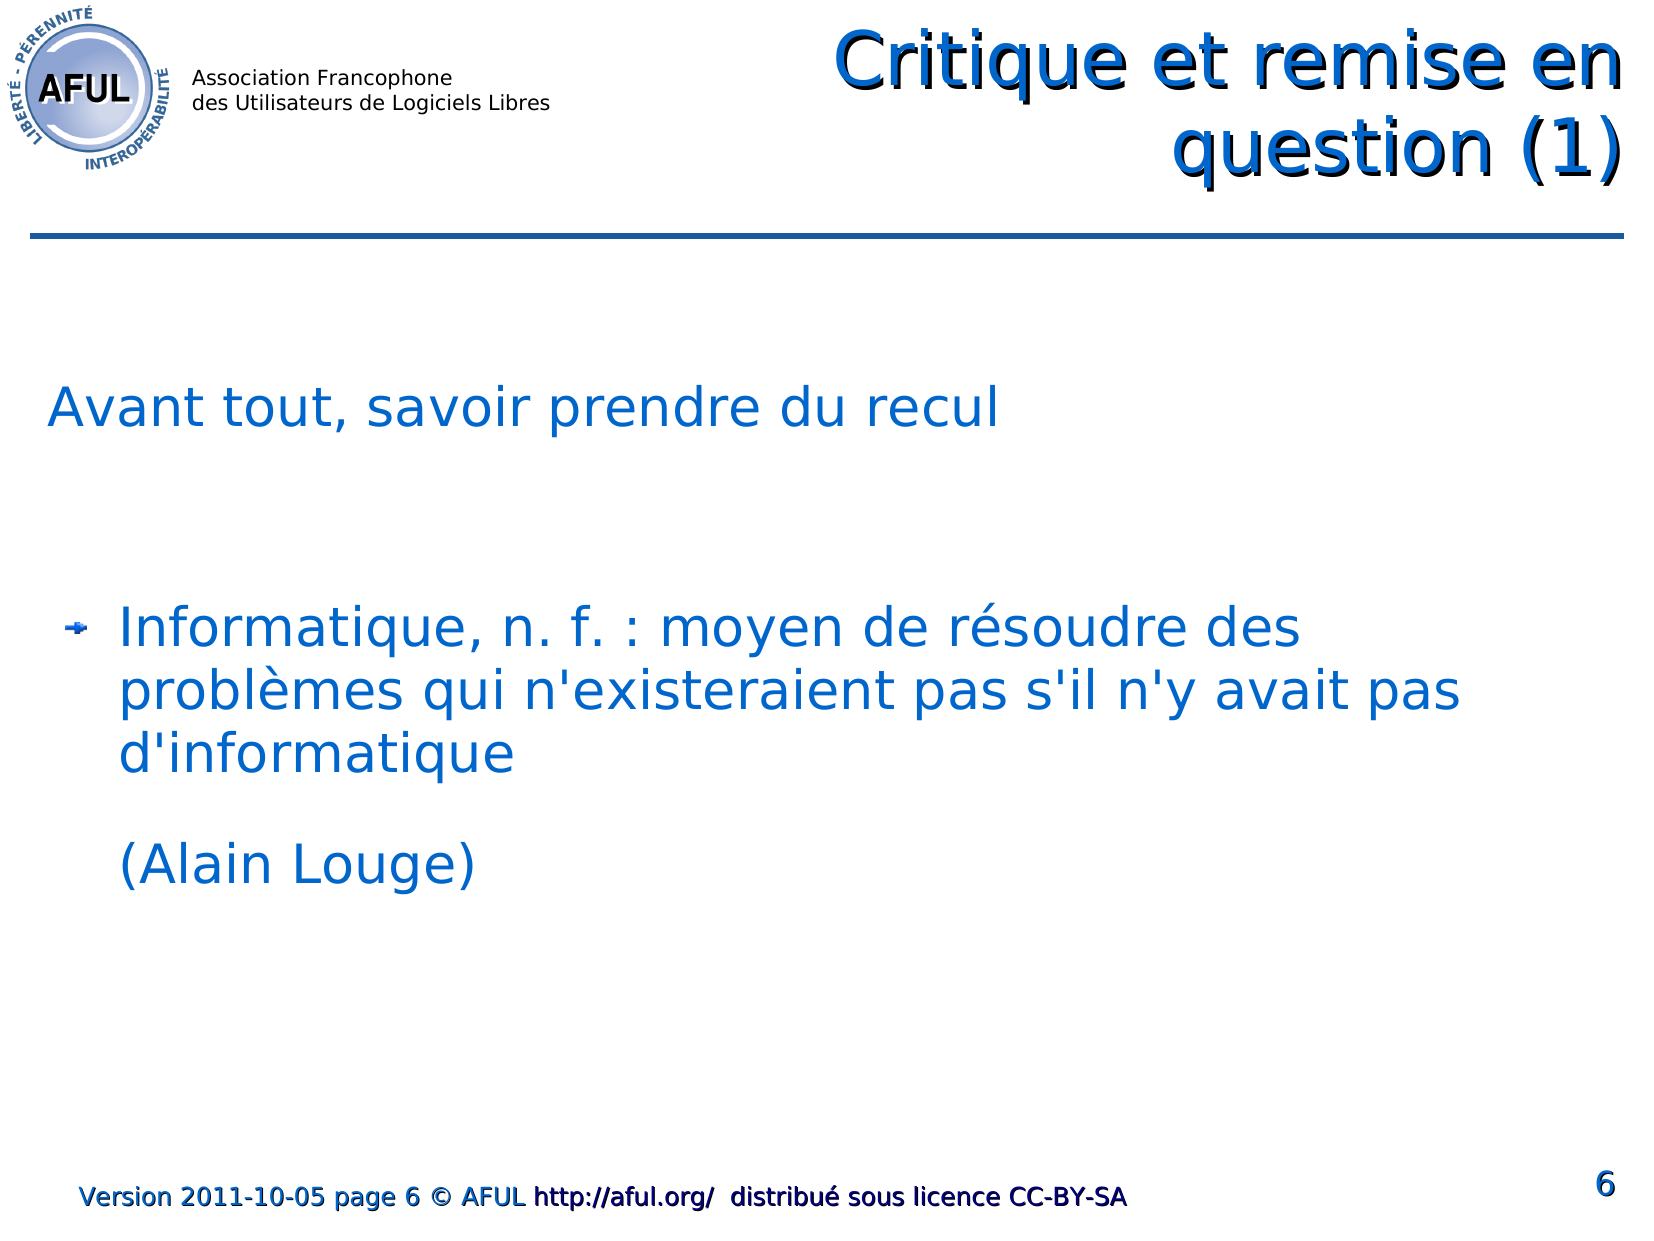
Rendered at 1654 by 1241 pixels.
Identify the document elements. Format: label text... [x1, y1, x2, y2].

picture [0, 0, 178, 178]
list Avant tout, savoir prendre du recul Informatique, n. f. : moyen de résoudre des problèmes qui n'existeraient pas s'il n'y avait pas d'informatique (Alain Louge) [47, 265, 1595, 1211]
title Critique et remise en question (1) [501, 0, 1625, 207]
